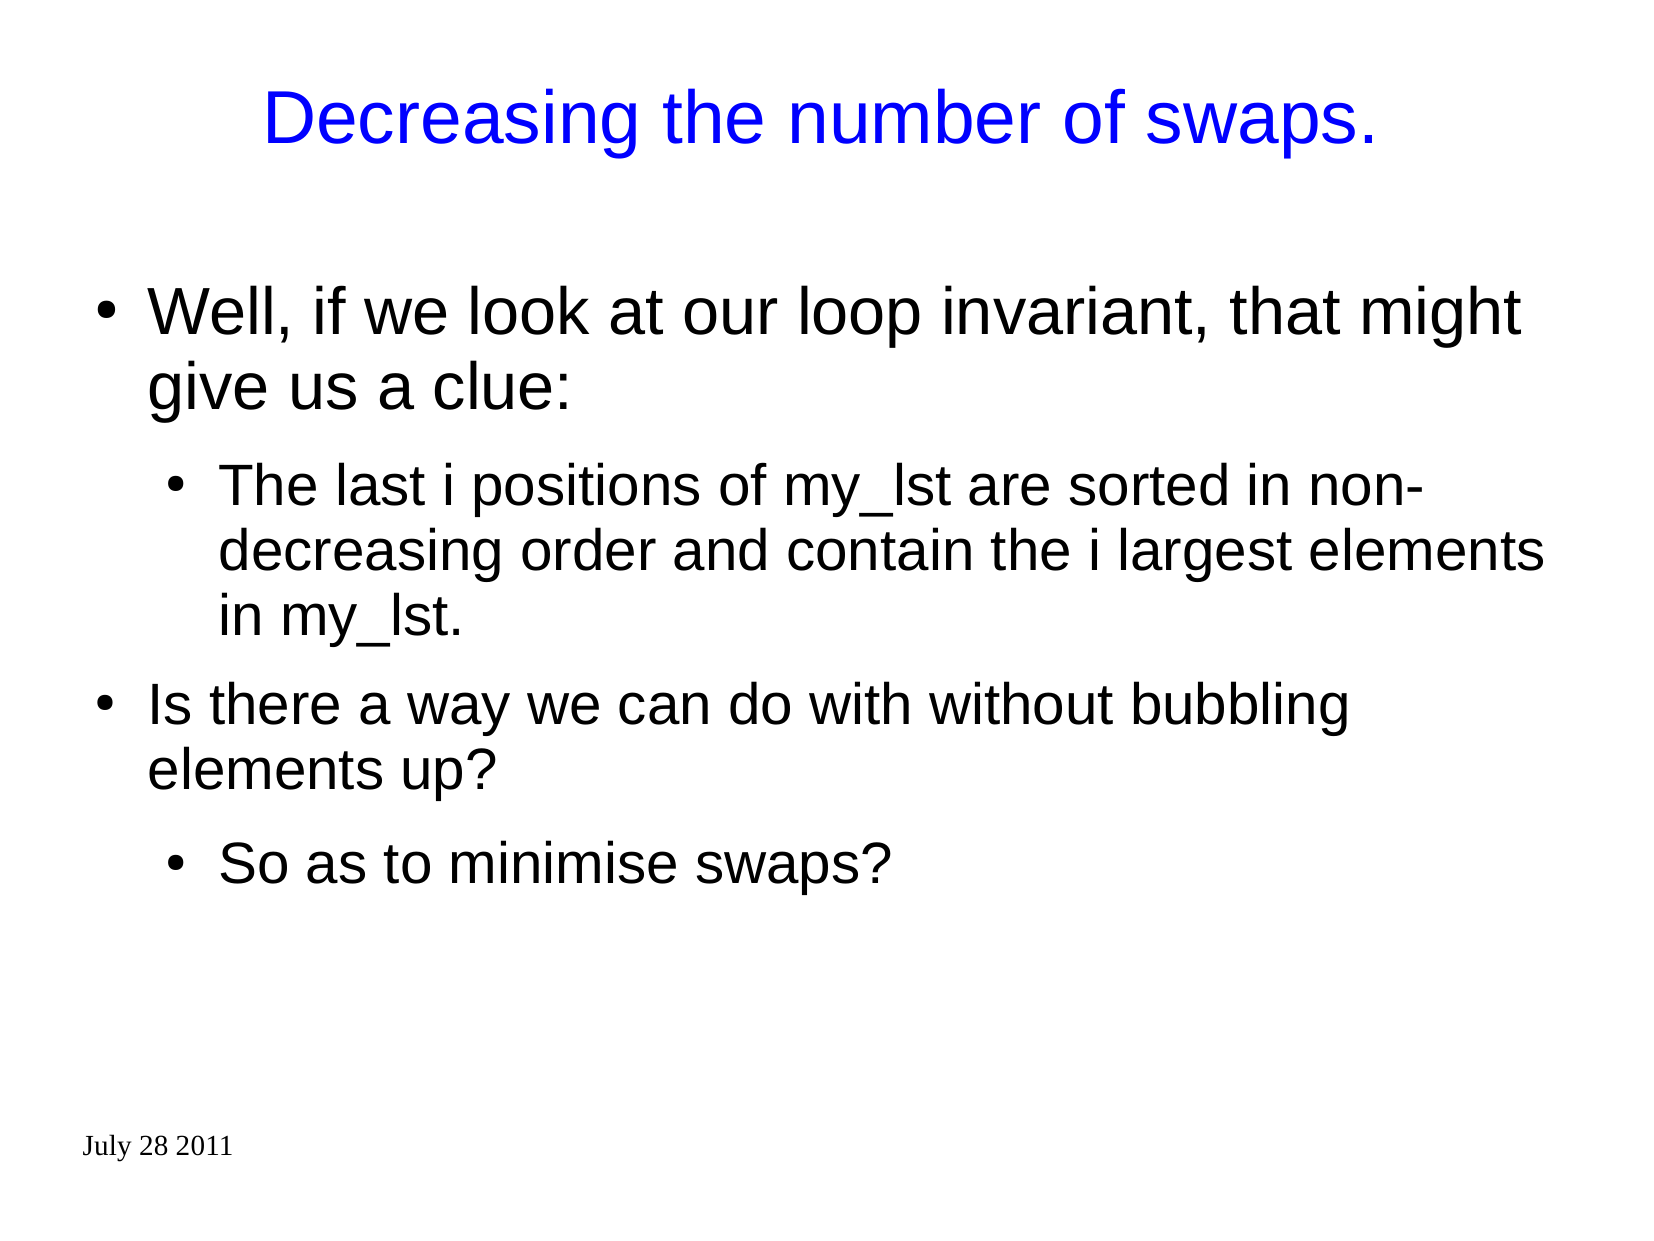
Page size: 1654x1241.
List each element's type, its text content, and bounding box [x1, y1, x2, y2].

title Decreasing the number of swaps. [76, 58, 1565, 178]
list Well, if we look at our loop invariant, that might give us a clue: The last i positions of my_lst are sorted in non-decreasing order and contain the i largest elements in my_lst. Is there a way we can do with without bubbling elements up? So as to minimise swaps? [76, 274, 1565, 1093]
